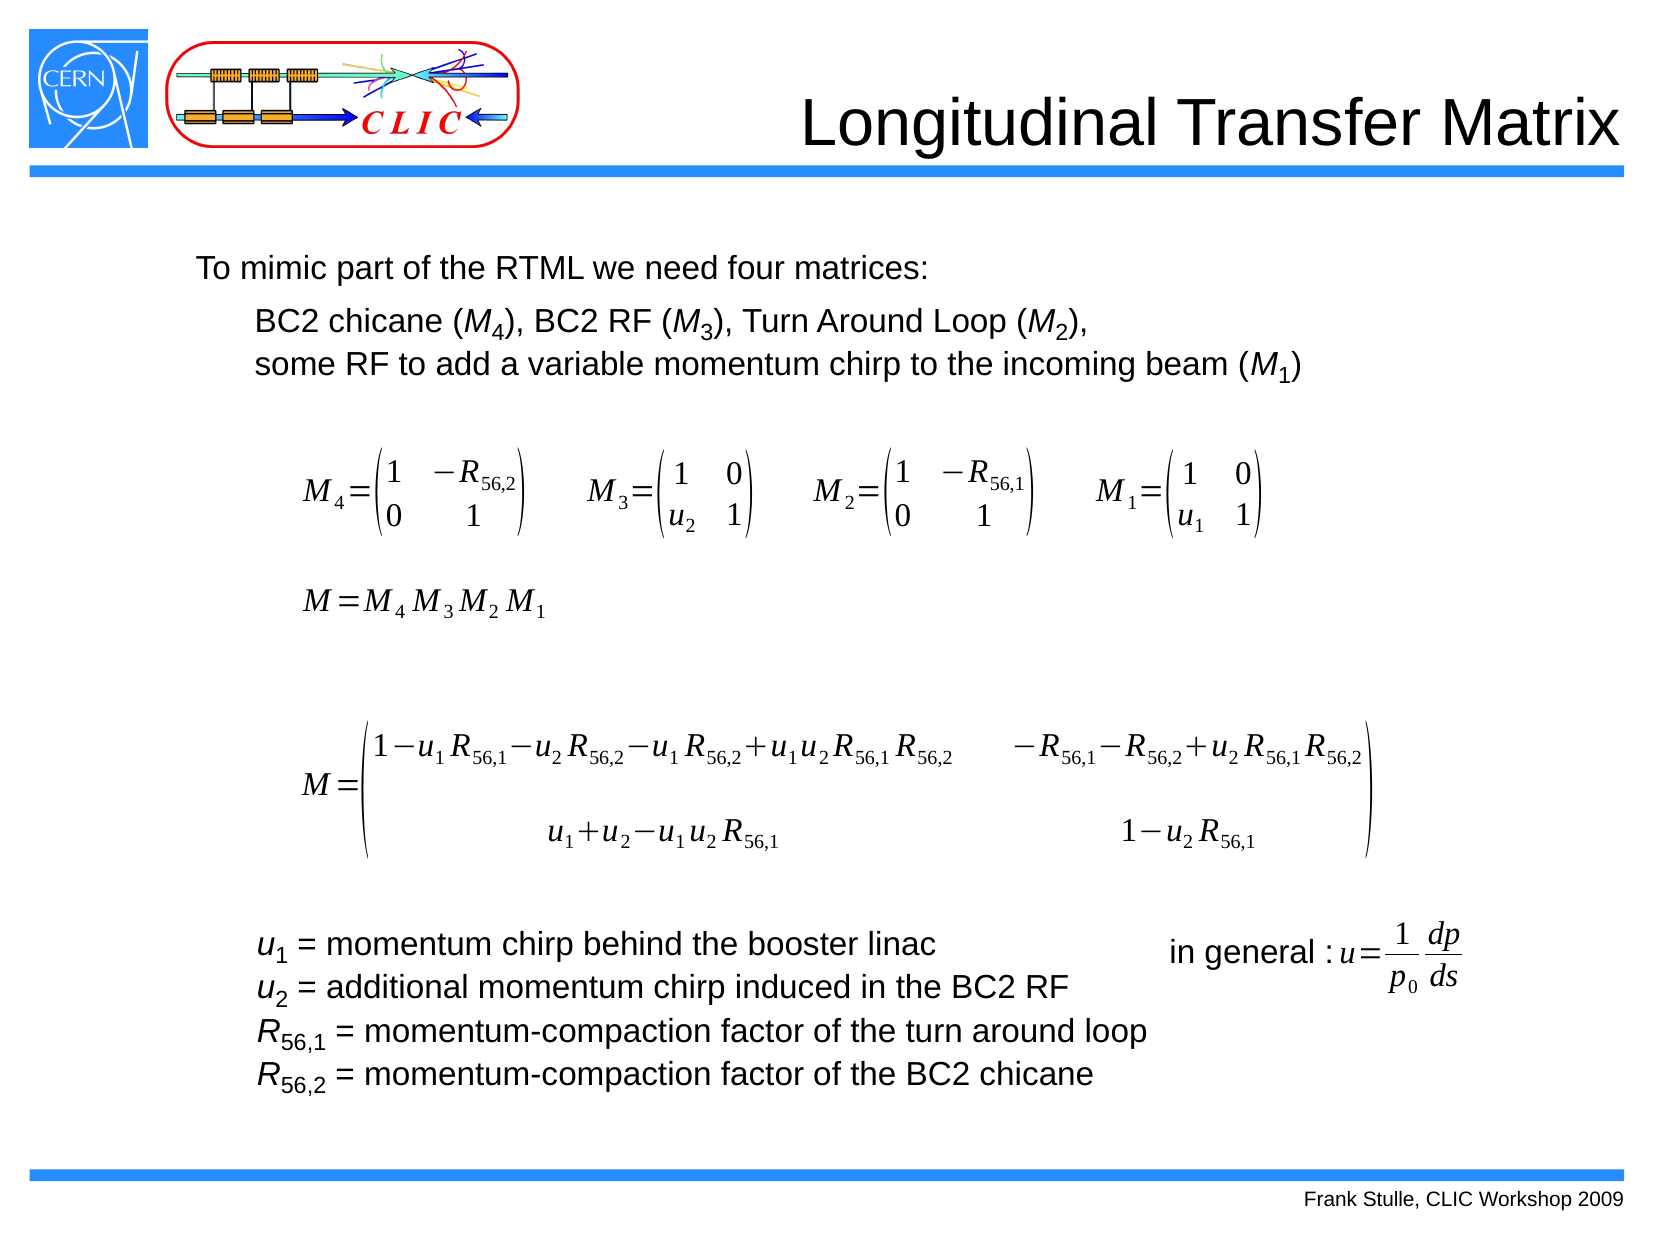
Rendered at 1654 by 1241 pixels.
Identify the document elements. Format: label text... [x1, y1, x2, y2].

text_box in general : [1154, 926, 1350, 979]
title Longitudinal Transfer Matrix [134, 71, 1623, 174]
picture [165, 41, 520, 71]
chart [1333, 915, 1471, 998]
chart [294, 717, 1382, 861]
text_box u1 = momentum chirp behind the booster linac u2 = additional momentum chirp induced in the BC2 RF R56,1 = momentum-compaction factor of the turn around loop R56,2 = momentum-compaction factor of the BC2 chicane [242, 918, 1165, 1107]
chart [295, 445, 1270, 624]
picture [29, 29, 148, 148]
text_box To mimic part of the RTML we need four matrices: BC2 chicane (M4), BC2 RF (M3), Turn Around Loop (M2), some RF to add a variable momentum chirp to the incoming beam (M1) [180, 242, 1319, 397]
